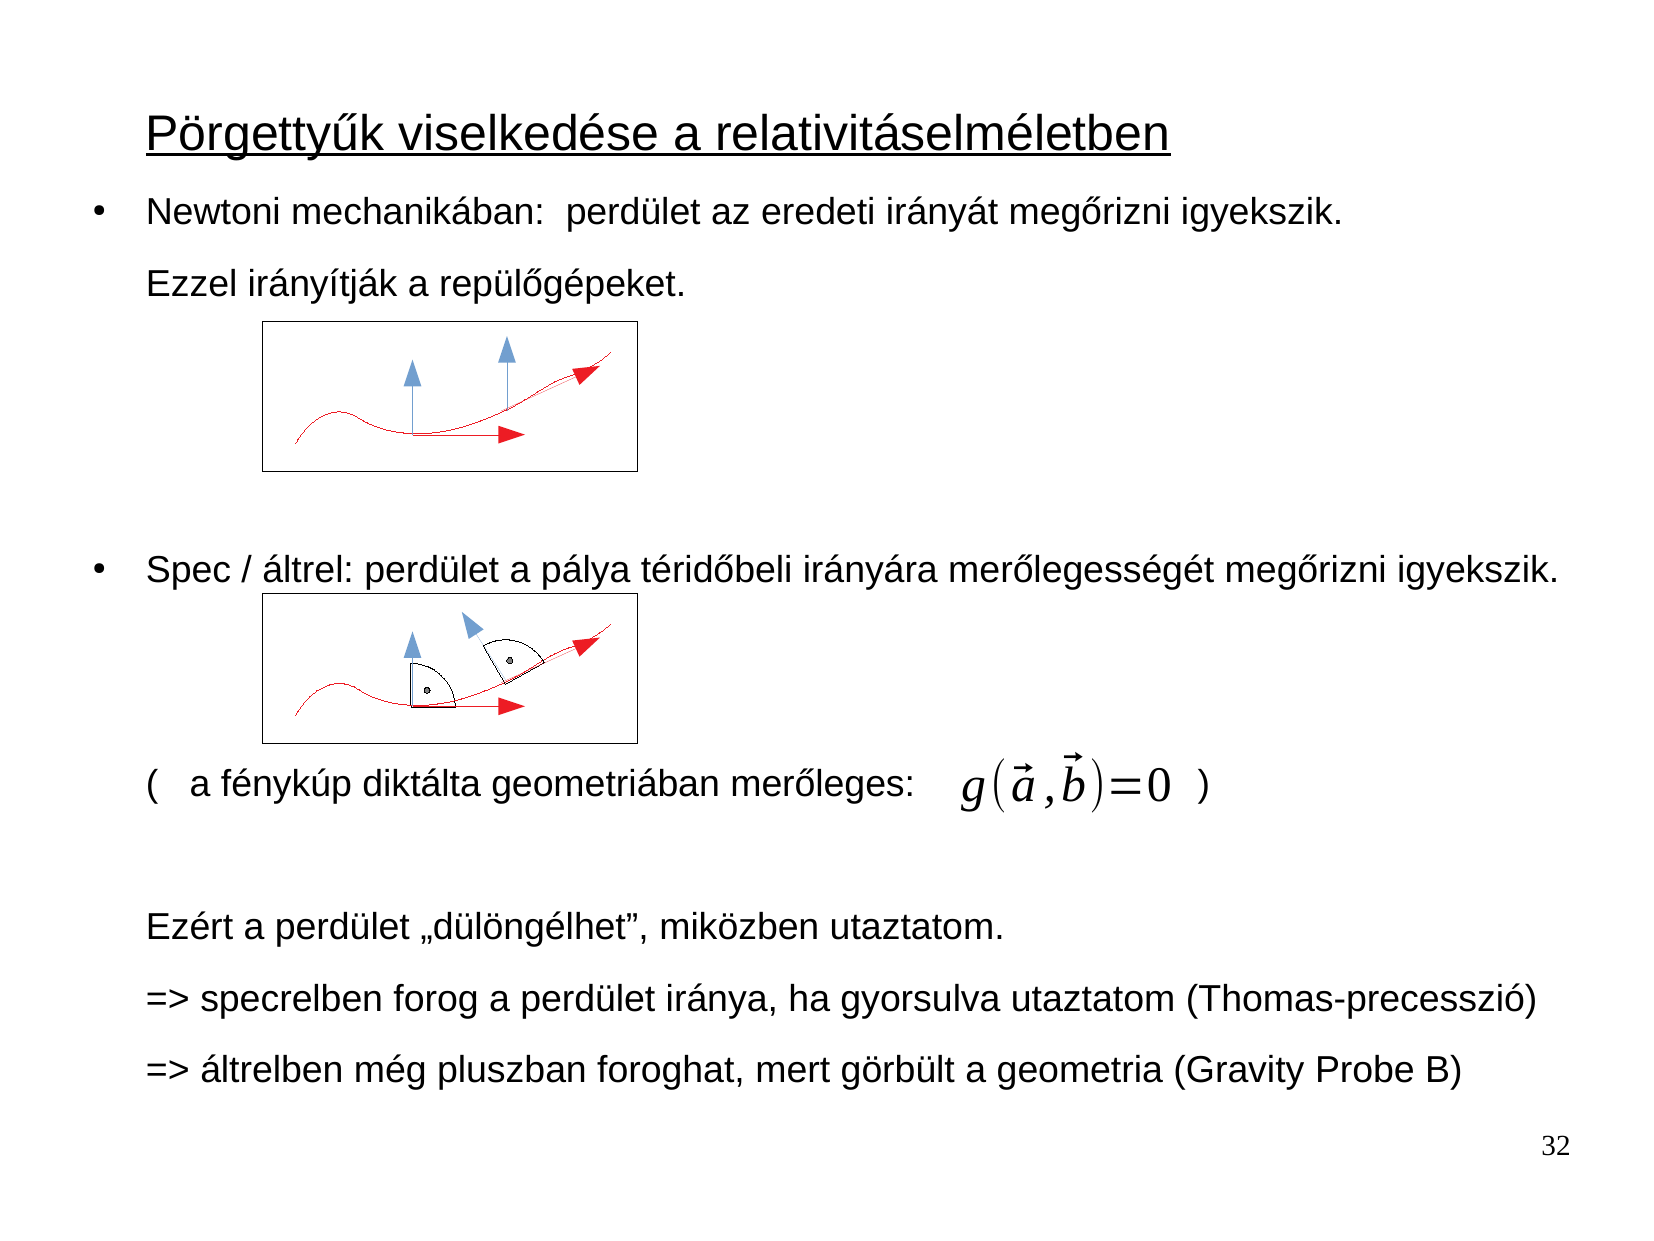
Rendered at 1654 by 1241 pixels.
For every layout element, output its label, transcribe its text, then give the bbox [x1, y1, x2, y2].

text_box [424, 687, 431, 694]
list Pörgettyűk viselkedése a relativitáselméletben Newtoni mechanikában: perdület az eredeti irányát megőrizni igyekszik. Ezzel irányítják a repülőgépeket. Spec / áltrel: perdület a pálya téridőbeli irányára merőlegességét megőrizni igyekszik. ( a fénykúp diktálta geometriában merőleges: ) Ezért a perdület „dülöngélhet”, miközben utaztatom. => specrelben forog a perdület iránya, ha gyorsulva utaztatom (Thomas-precesszió) => áltrelben még pluszban foroghat, mert görbült a geometria (Gravity Probe B) [75, 105, 1564, 1163]
chart [953, 750, 1179, 817]
text_box [506, 657, 513, 664]
